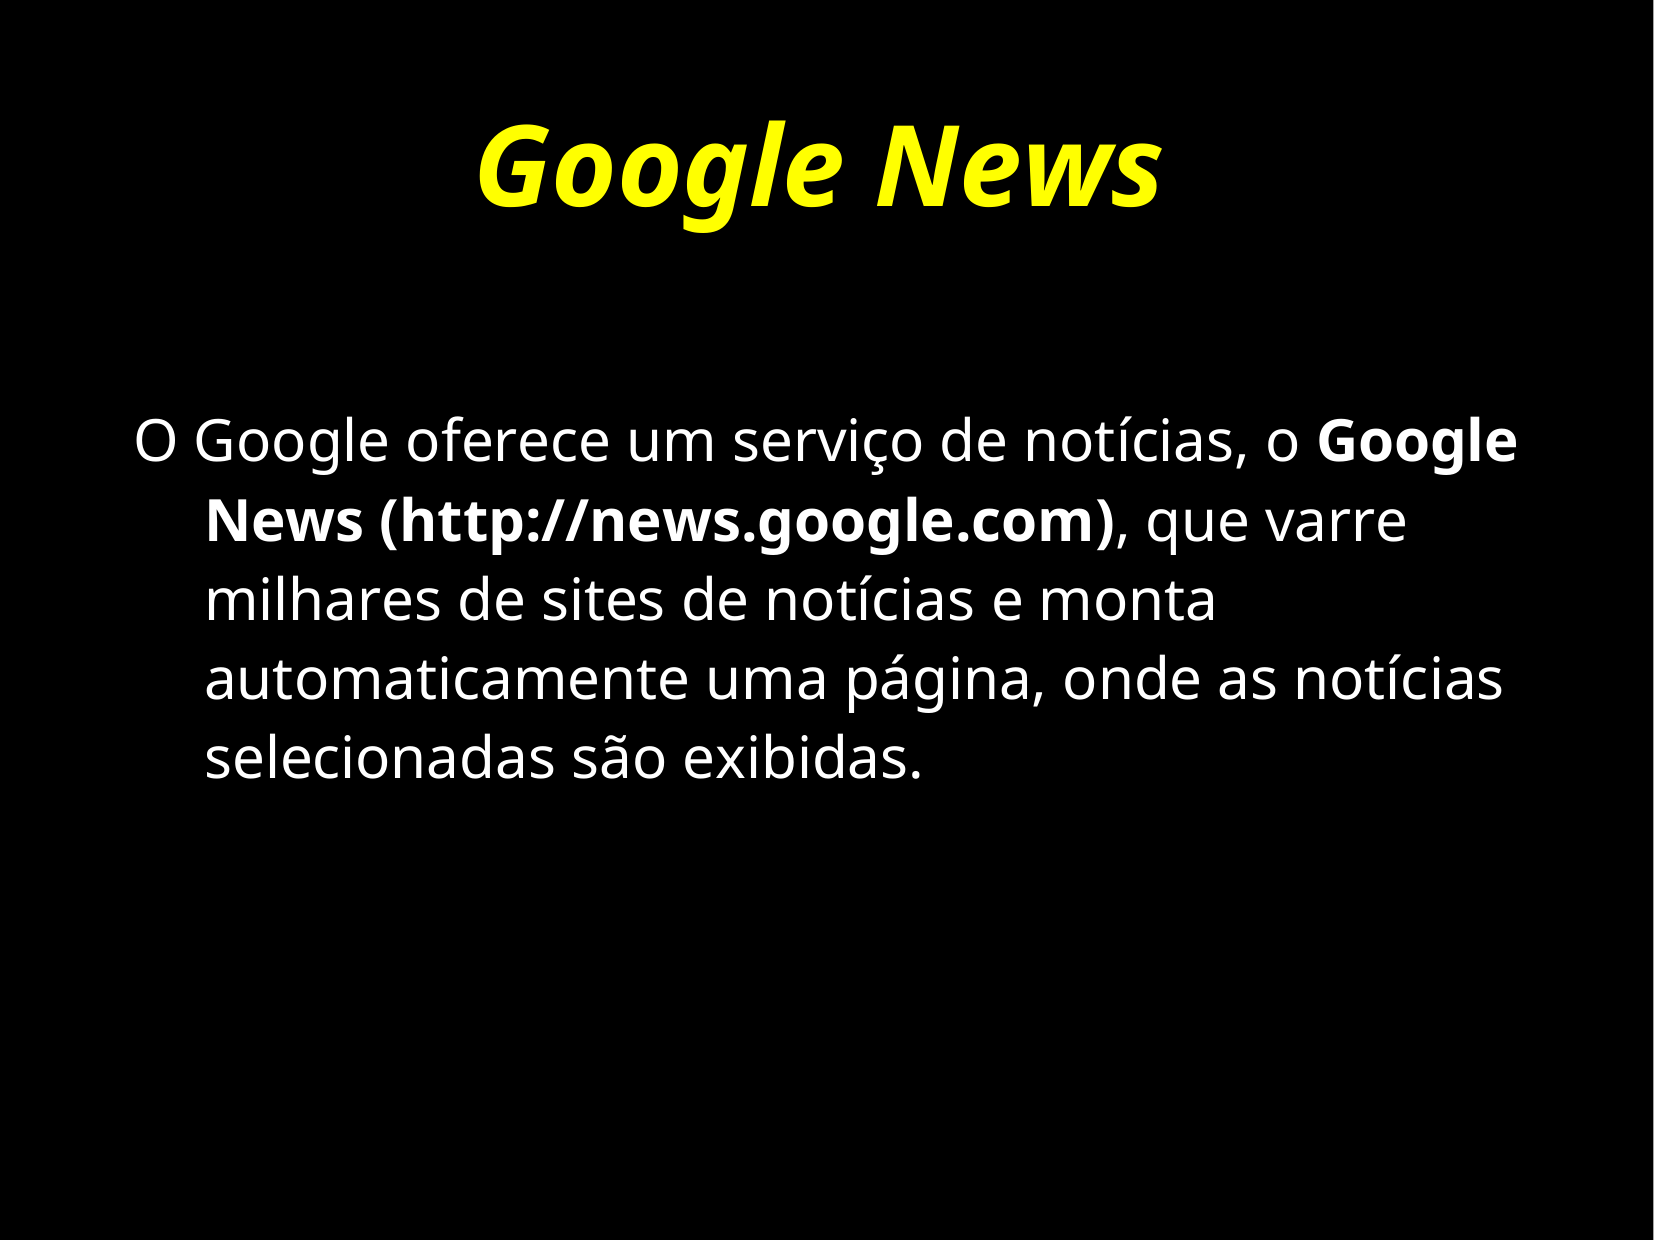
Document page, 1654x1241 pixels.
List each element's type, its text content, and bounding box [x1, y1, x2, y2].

list O Google oferece um serviço de notícias, o Google News (http://news.google.com), que varre milhares de sites de notícias e monta automaticamente uma página, onde as notícias selecionadas são exibidas. [121, 399, 1534, 1181]
title Google News [113, 59, 1526, 267]
